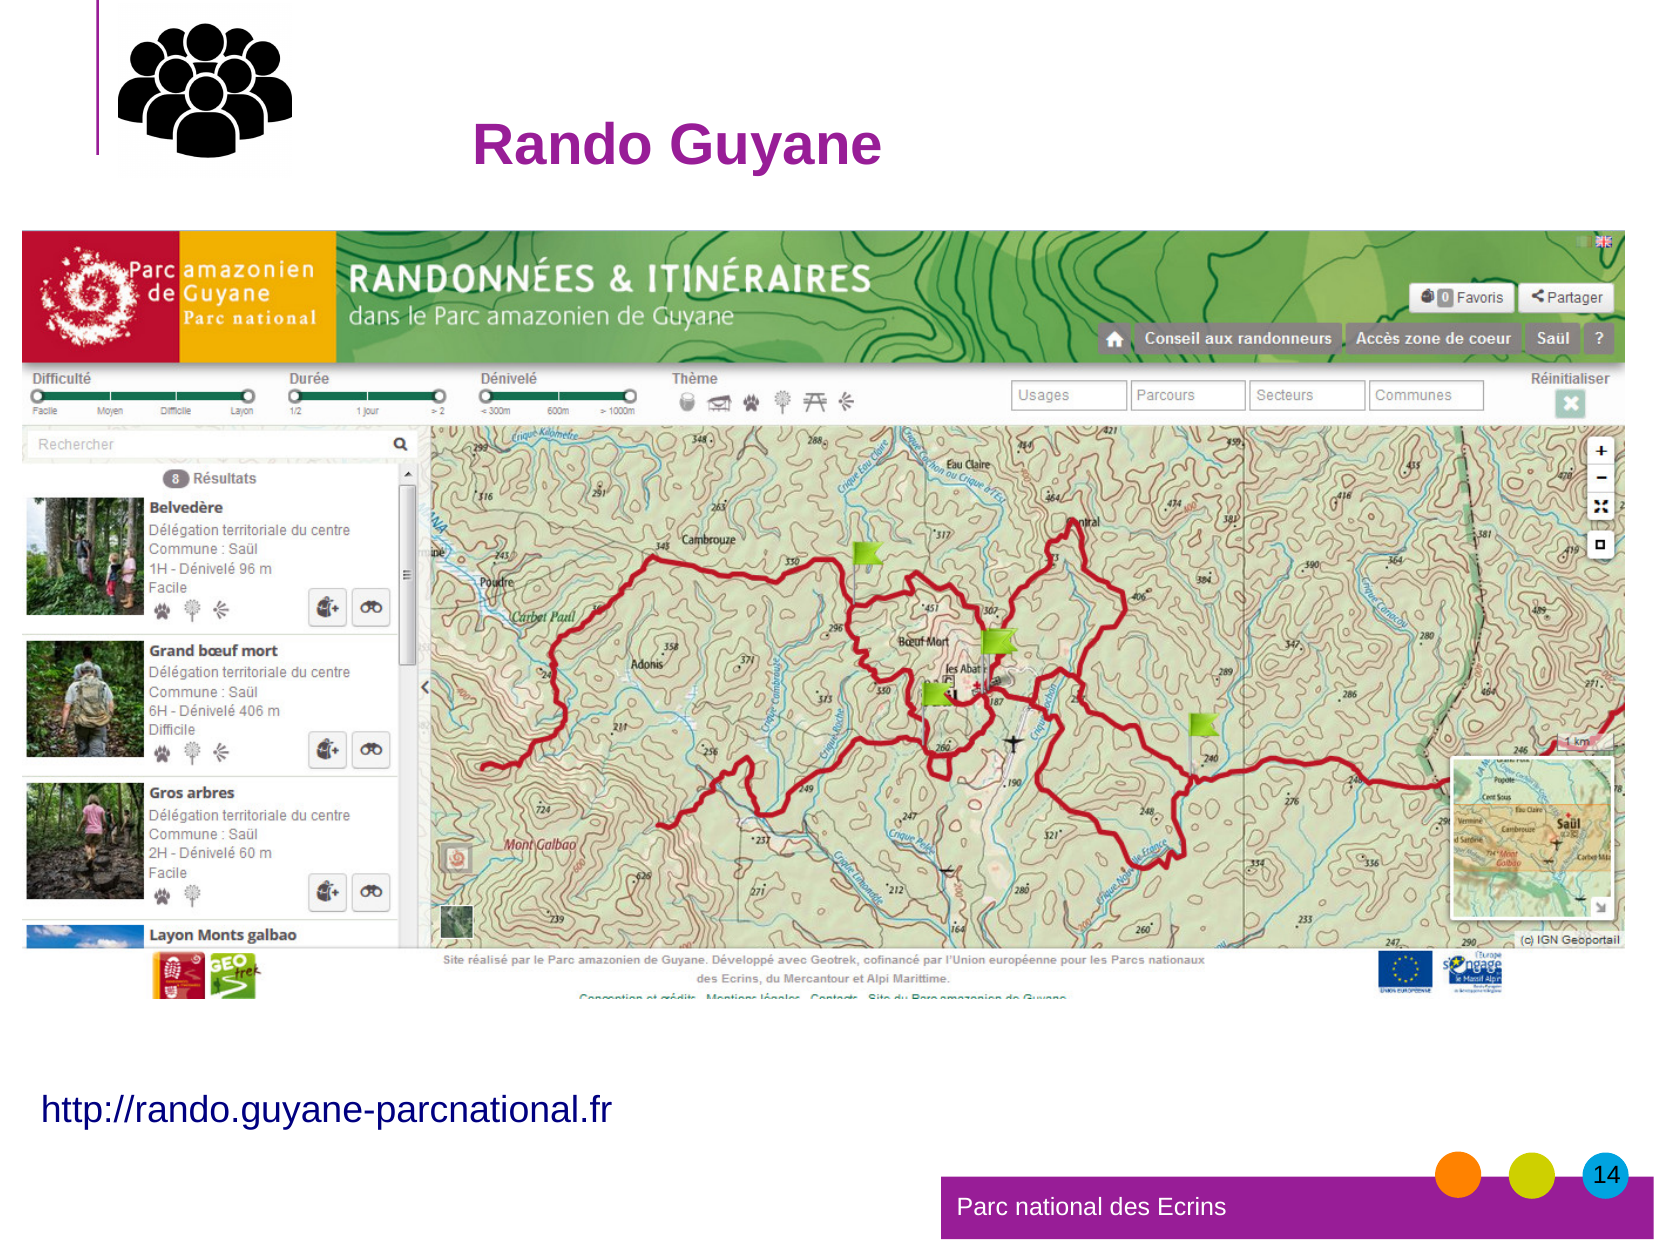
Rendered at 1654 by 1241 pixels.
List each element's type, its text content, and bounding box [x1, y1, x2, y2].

picture [22, 230, 1625, 999]
picture [118, 3, 292, 178]
title Rando Guyane [472, 29, 1329, 178]
text_box http://rando.guyane-parcnational.fr [26, 1080, 638, 1138]
